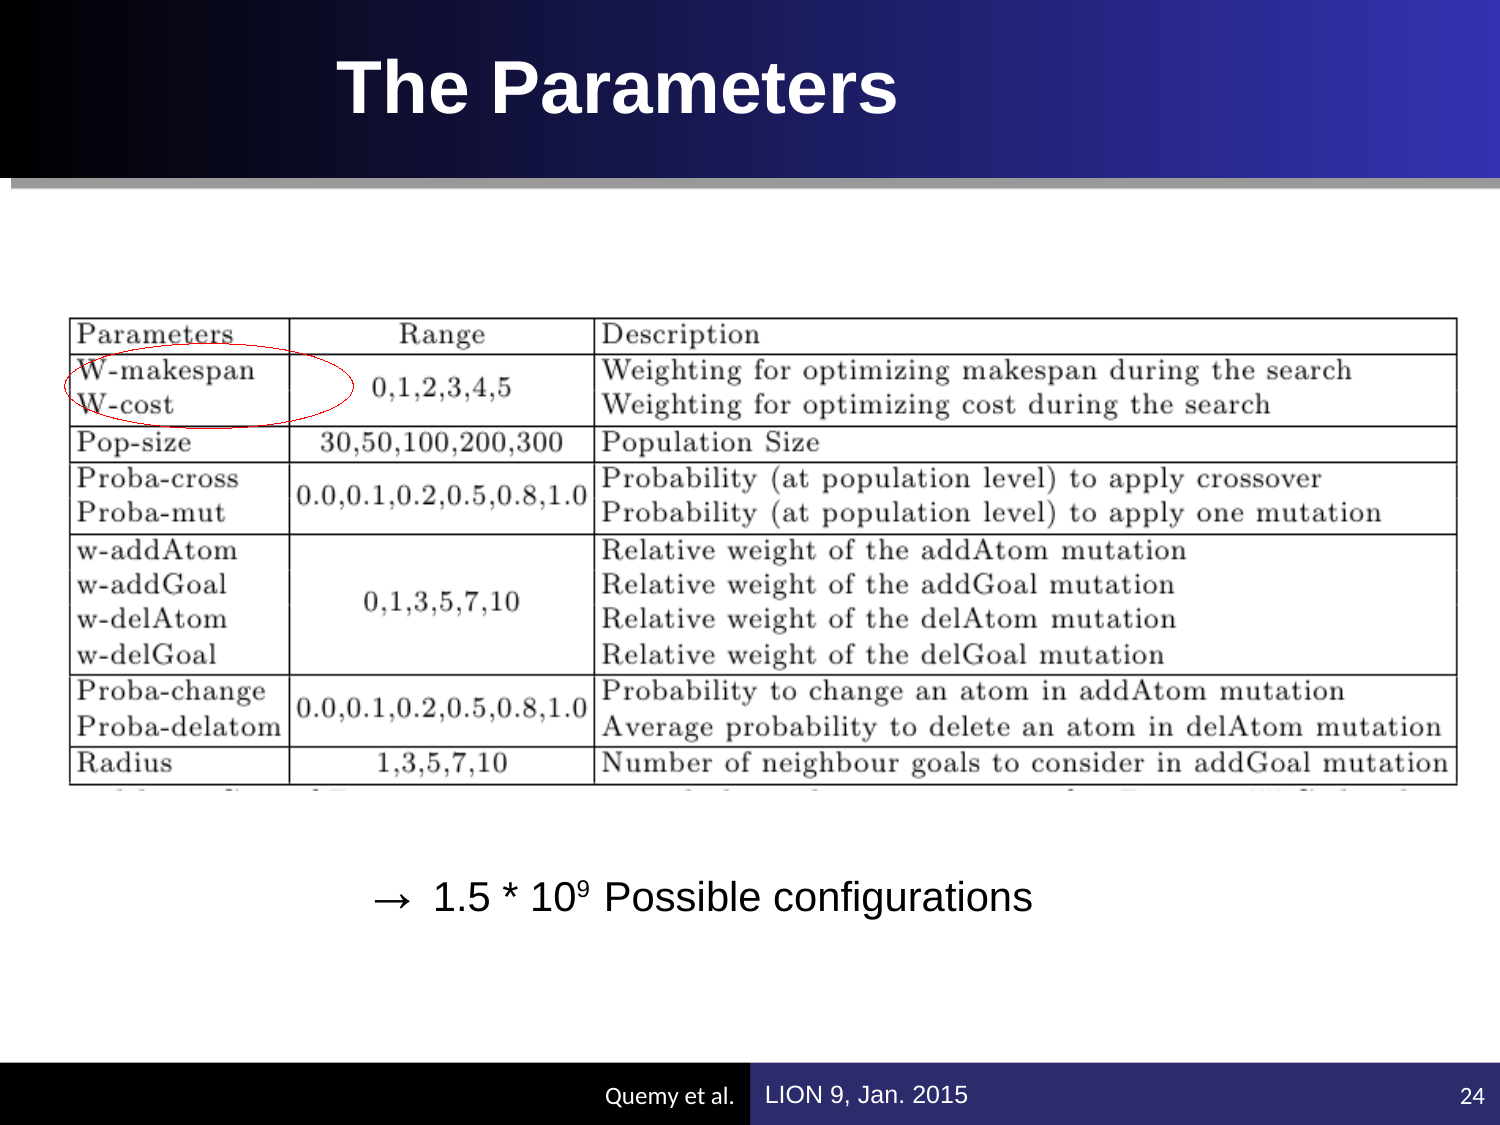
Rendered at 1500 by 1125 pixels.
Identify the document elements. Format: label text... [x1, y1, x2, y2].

text_box The Parameters [322, 31, 1214, 137]
text_box → 1.5 * 109 Possible configurations [348, 845, 1072, 931]
picture [52, 299, 1480, 791]
